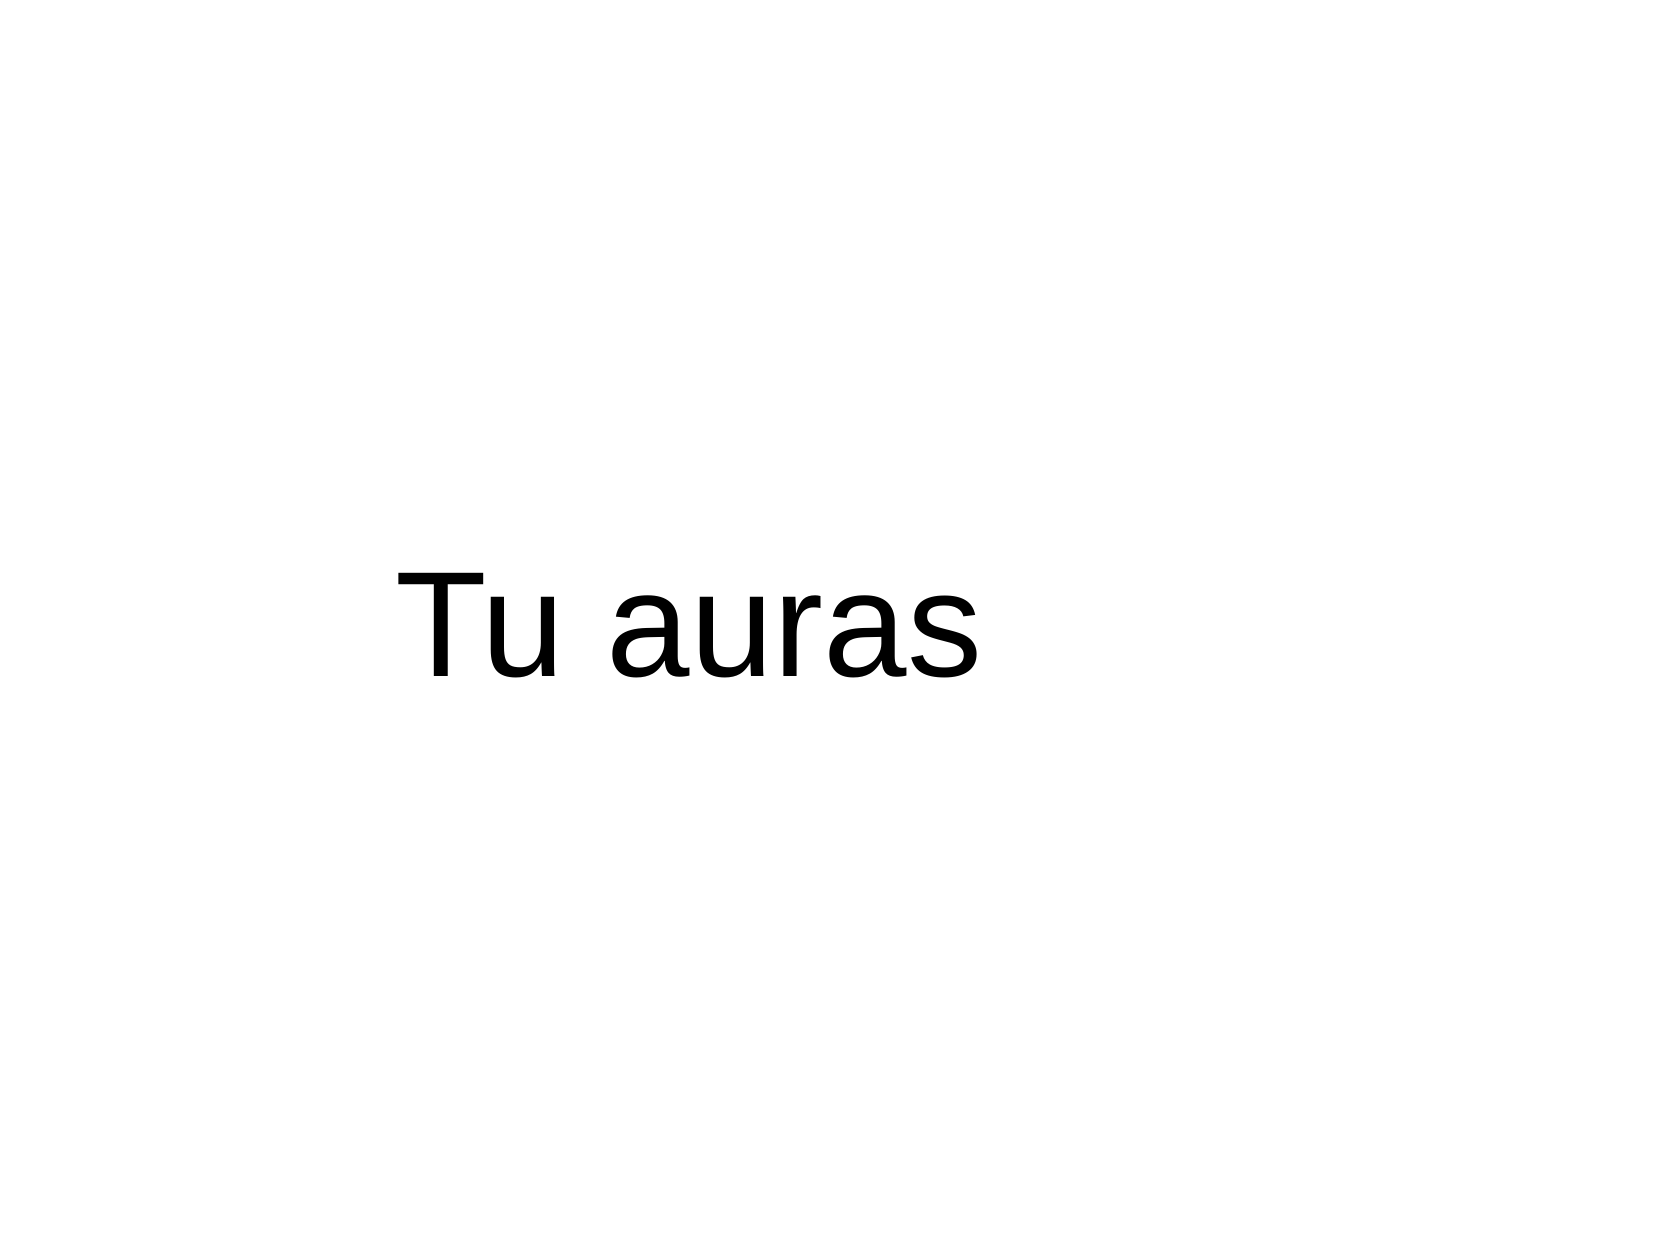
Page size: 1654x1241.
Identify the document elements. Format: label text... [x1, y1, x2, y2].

text_box Tu auras [380, 533, 1279, 717]
